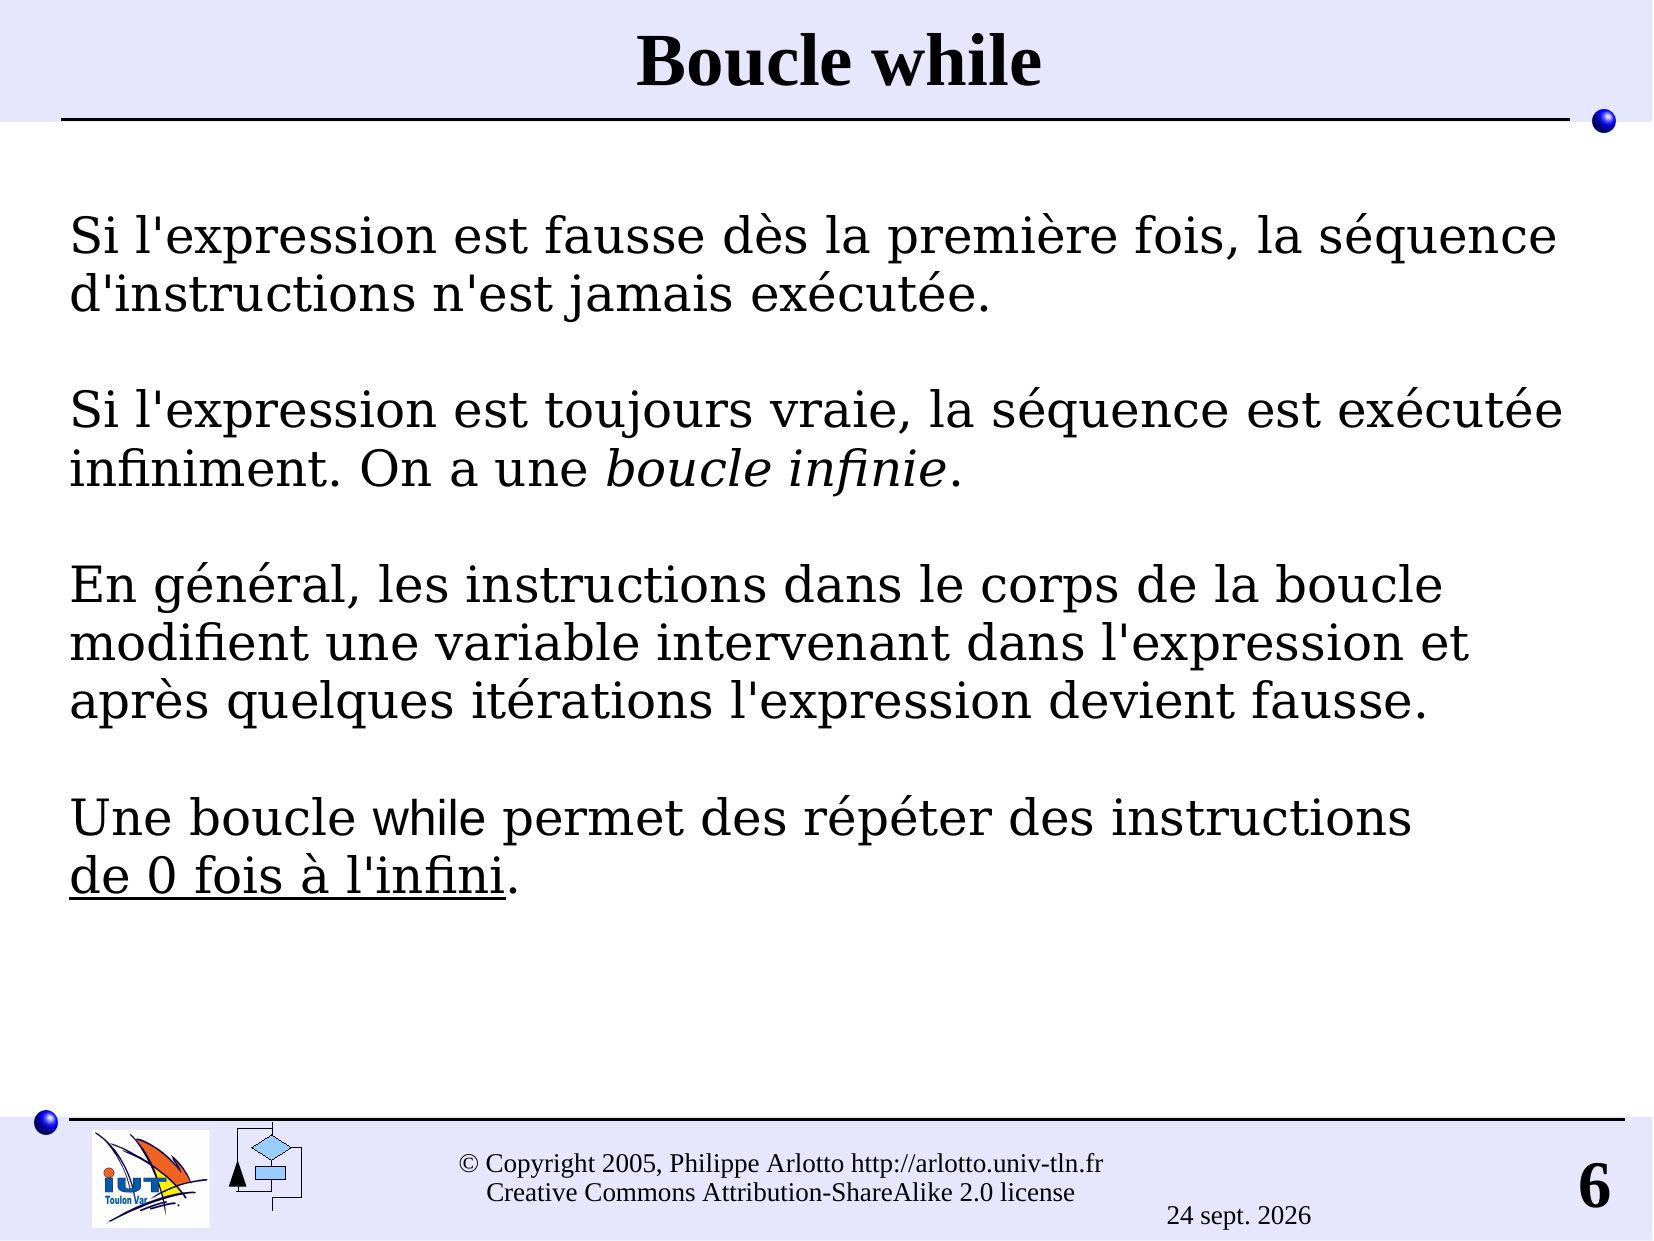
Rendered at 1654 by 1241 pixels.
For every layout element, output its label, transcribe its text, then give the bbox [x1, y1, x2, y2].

text_box Si l'expression est fausse dès la première fois, la séquence d'instructions n'est jamais exécutée. Si l'expression est toujours vraie, la séquence est exécutée infiniment. On a une boucle infinie. En général, les instructions dans le corps de la boucle modifient une variable intervenant dans l'expression et après quelques itérations l'expression devient fausse. Une boucle while permet des répéter des instructions de 0 fois à l'infini. [69, 206, 1565, 906]
title Boucle while [95, 14, 1585, 107]
